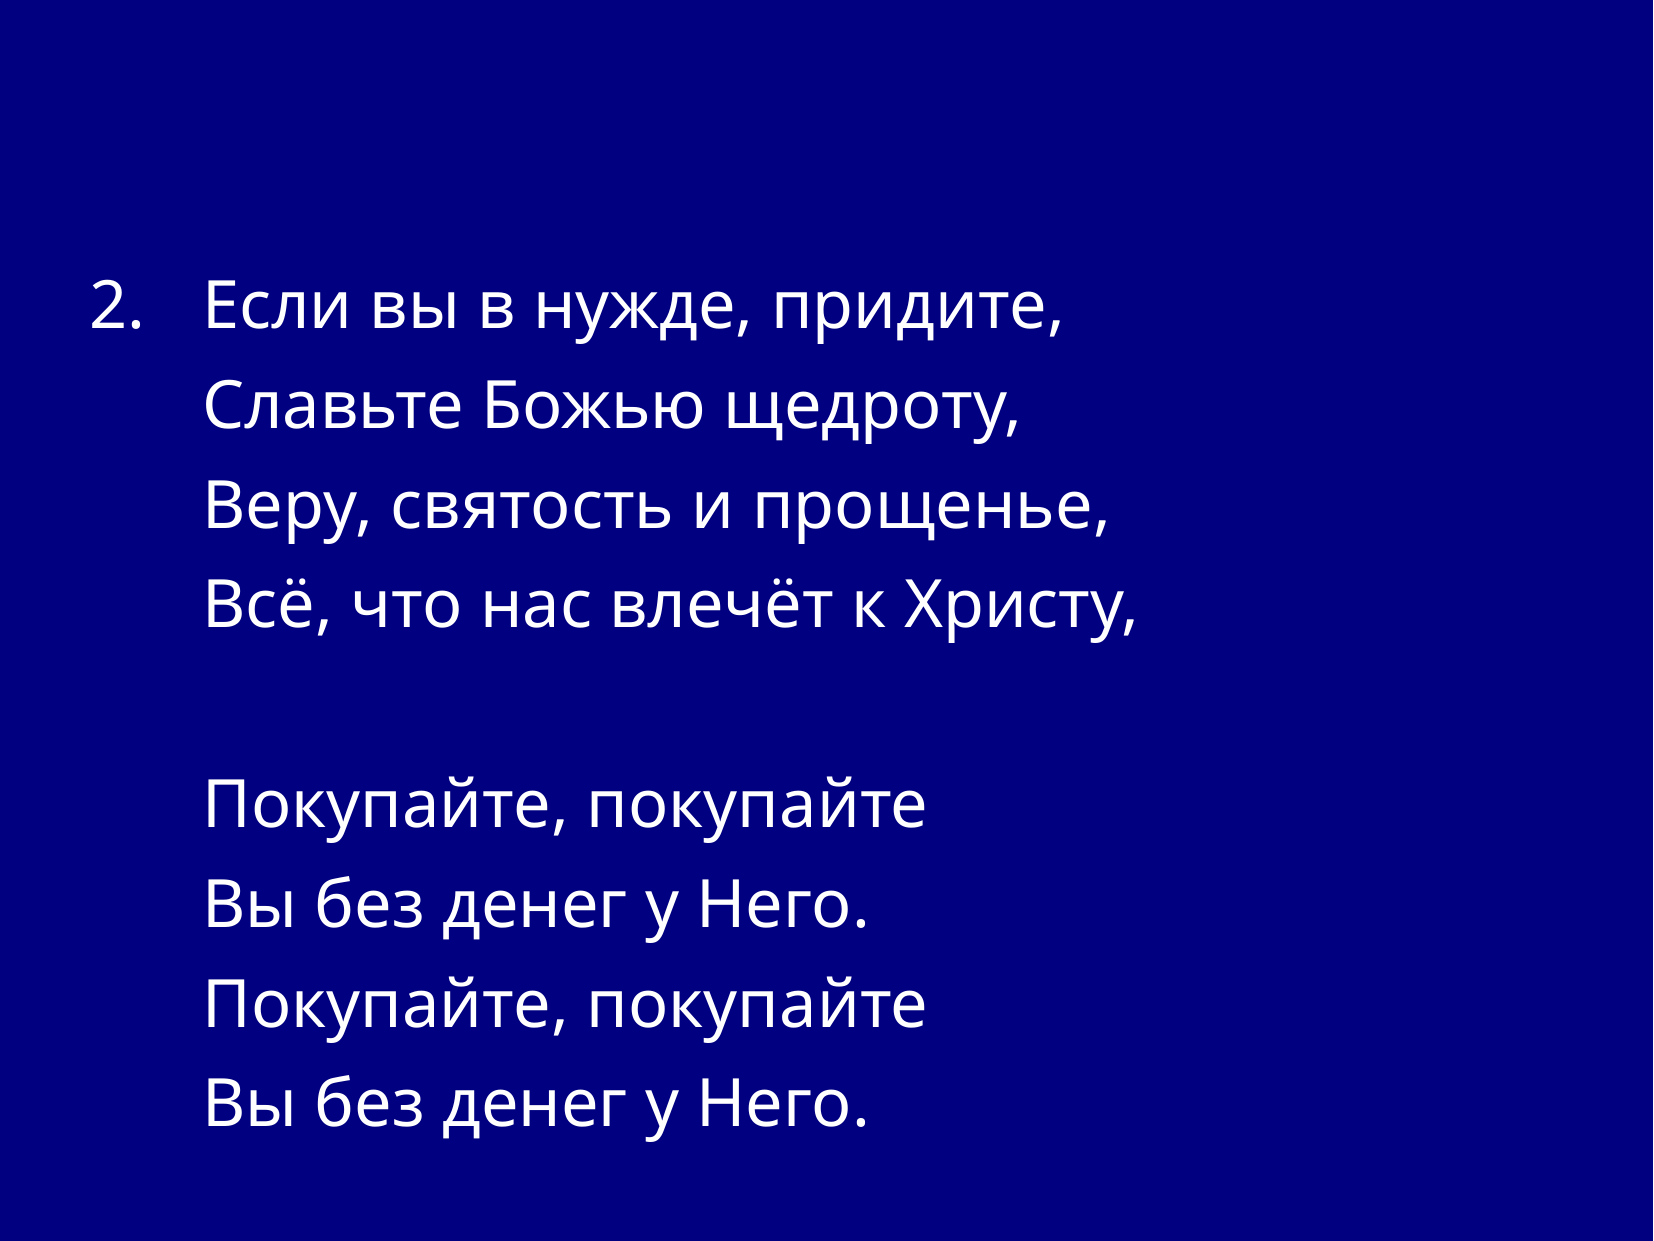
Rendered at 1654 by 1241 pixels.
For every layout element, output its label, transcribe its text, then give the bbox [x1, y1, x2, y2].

text_box 2. Если вы в нужде, придите, Славьте Божью щедроту, Веру, святость и прощенье, Всё, что нас влечёт к Христу, Покупайте, покупайте Вы без денег у Него. Покупайте, покупайте Вы без денег у Него. [75, 150, 1576, 1163]
